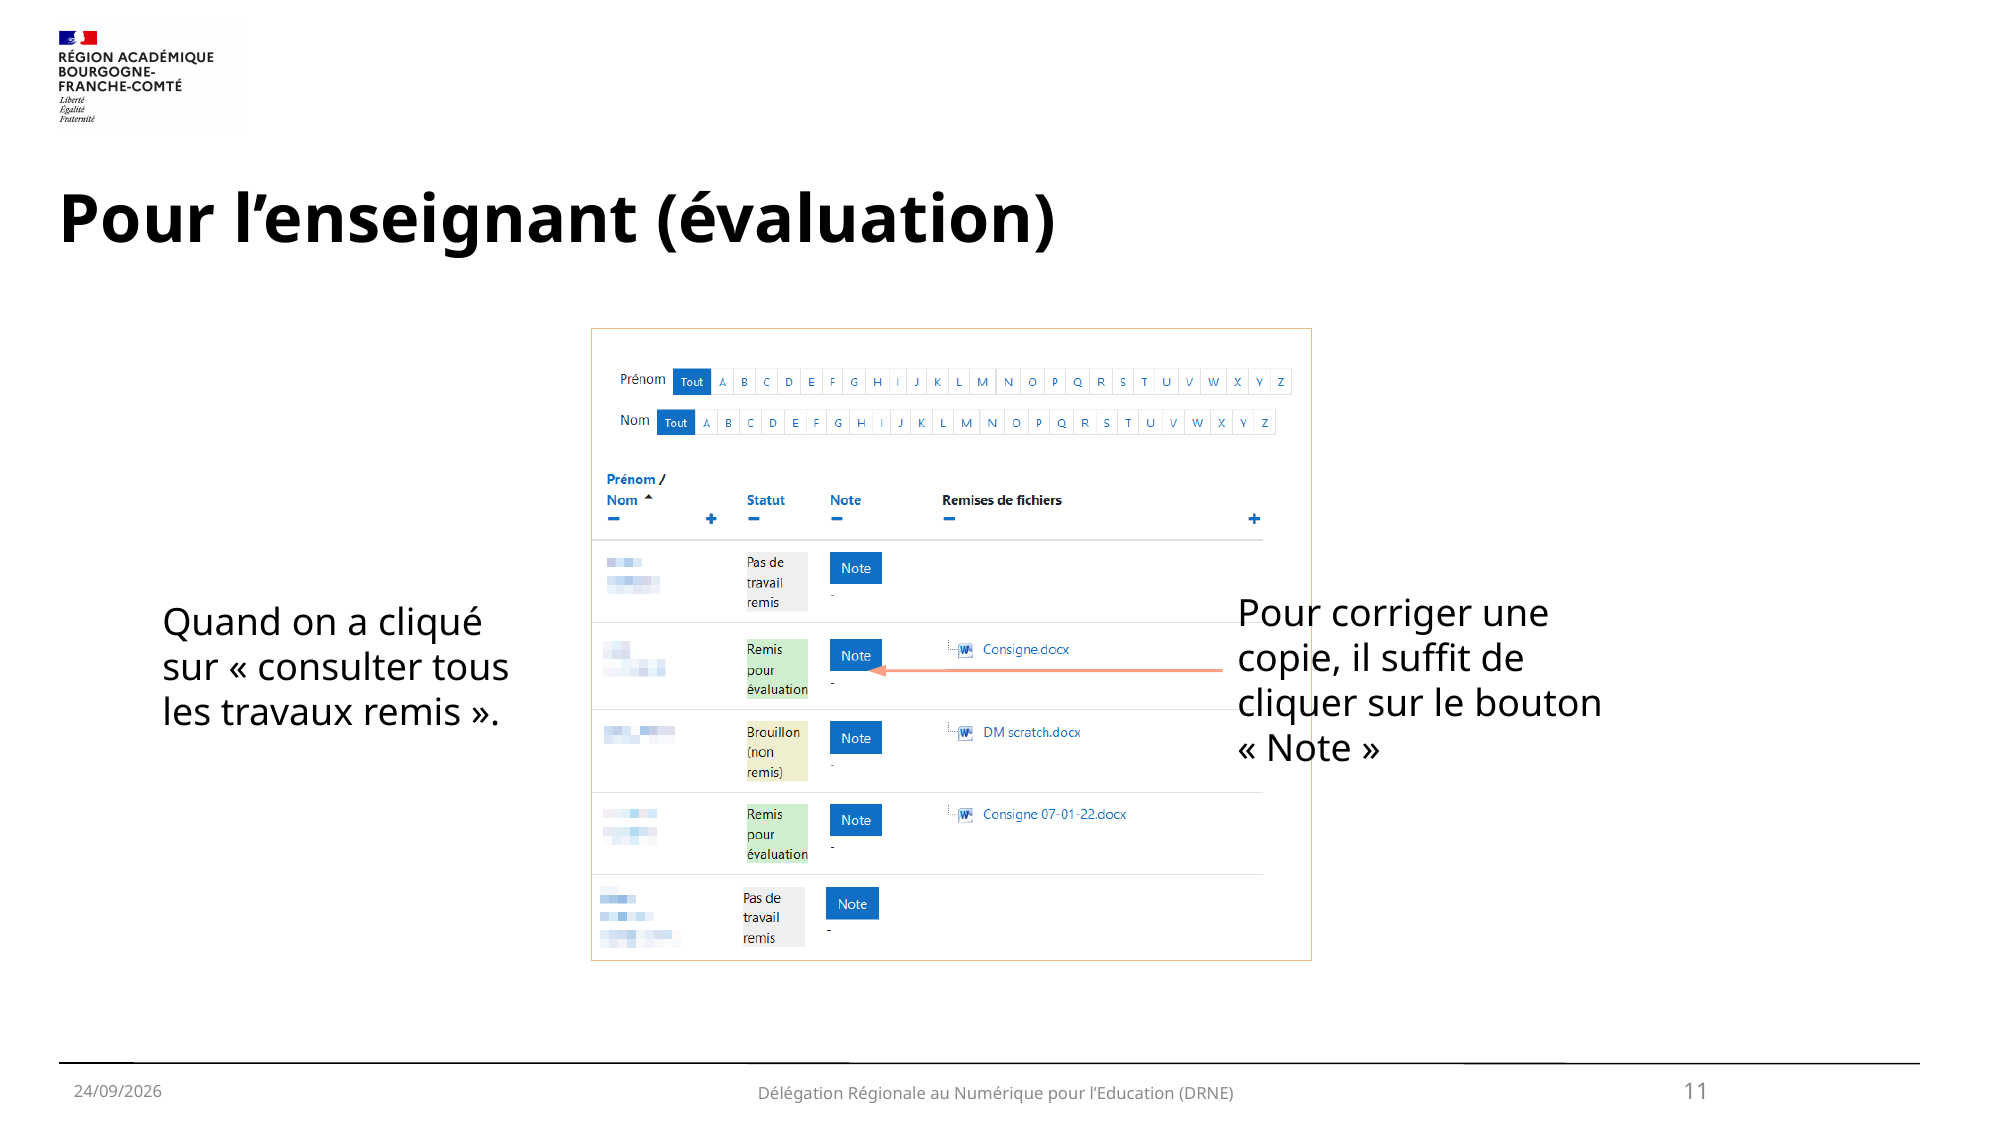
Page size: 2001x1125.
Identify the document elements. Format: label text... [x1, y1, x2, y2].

picture [591, 328, 1312, 961]
text_box 11 [1683, 1062, 1919, 1122]
text_box Délégation Régionale au Numérique pour l’Education (DRNE) [546, 1063, 1432, 1122]
title Pour l’enseignant (évaluation) [59, 147, 1919, 295]
text_box 29/10/2024 [59, 1062, 295, 1122]
text_box Pour corriger une copie, il suffit de cliquer sur le bouton « Note » [1223, 582, 1654, 777]
text_box Quand on a cliqué sur « consulter tous les travaux remis ». [148, 590, 531, 740]
